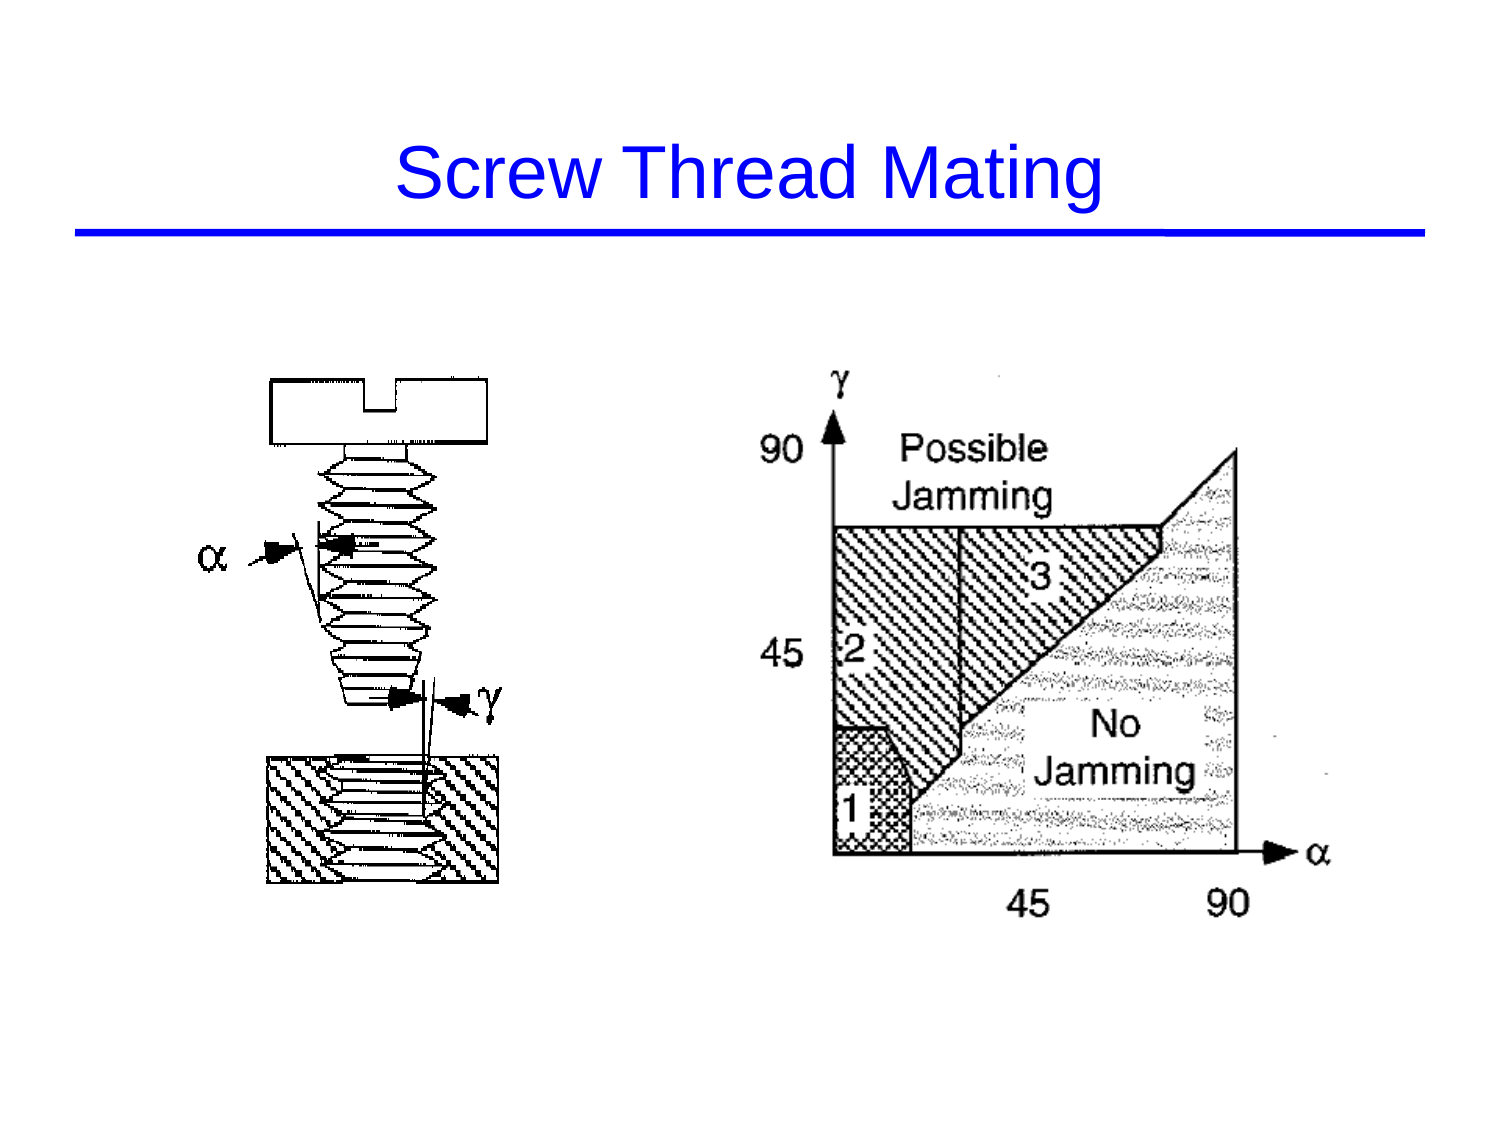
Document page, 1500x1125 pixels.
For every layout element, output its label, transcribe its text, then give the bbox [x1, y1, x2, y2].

title Screw Thread Mating [112, 99, 1388, 238]
picture [725, 349, 1386, 955]
picture [174, 349, 526, 917]
